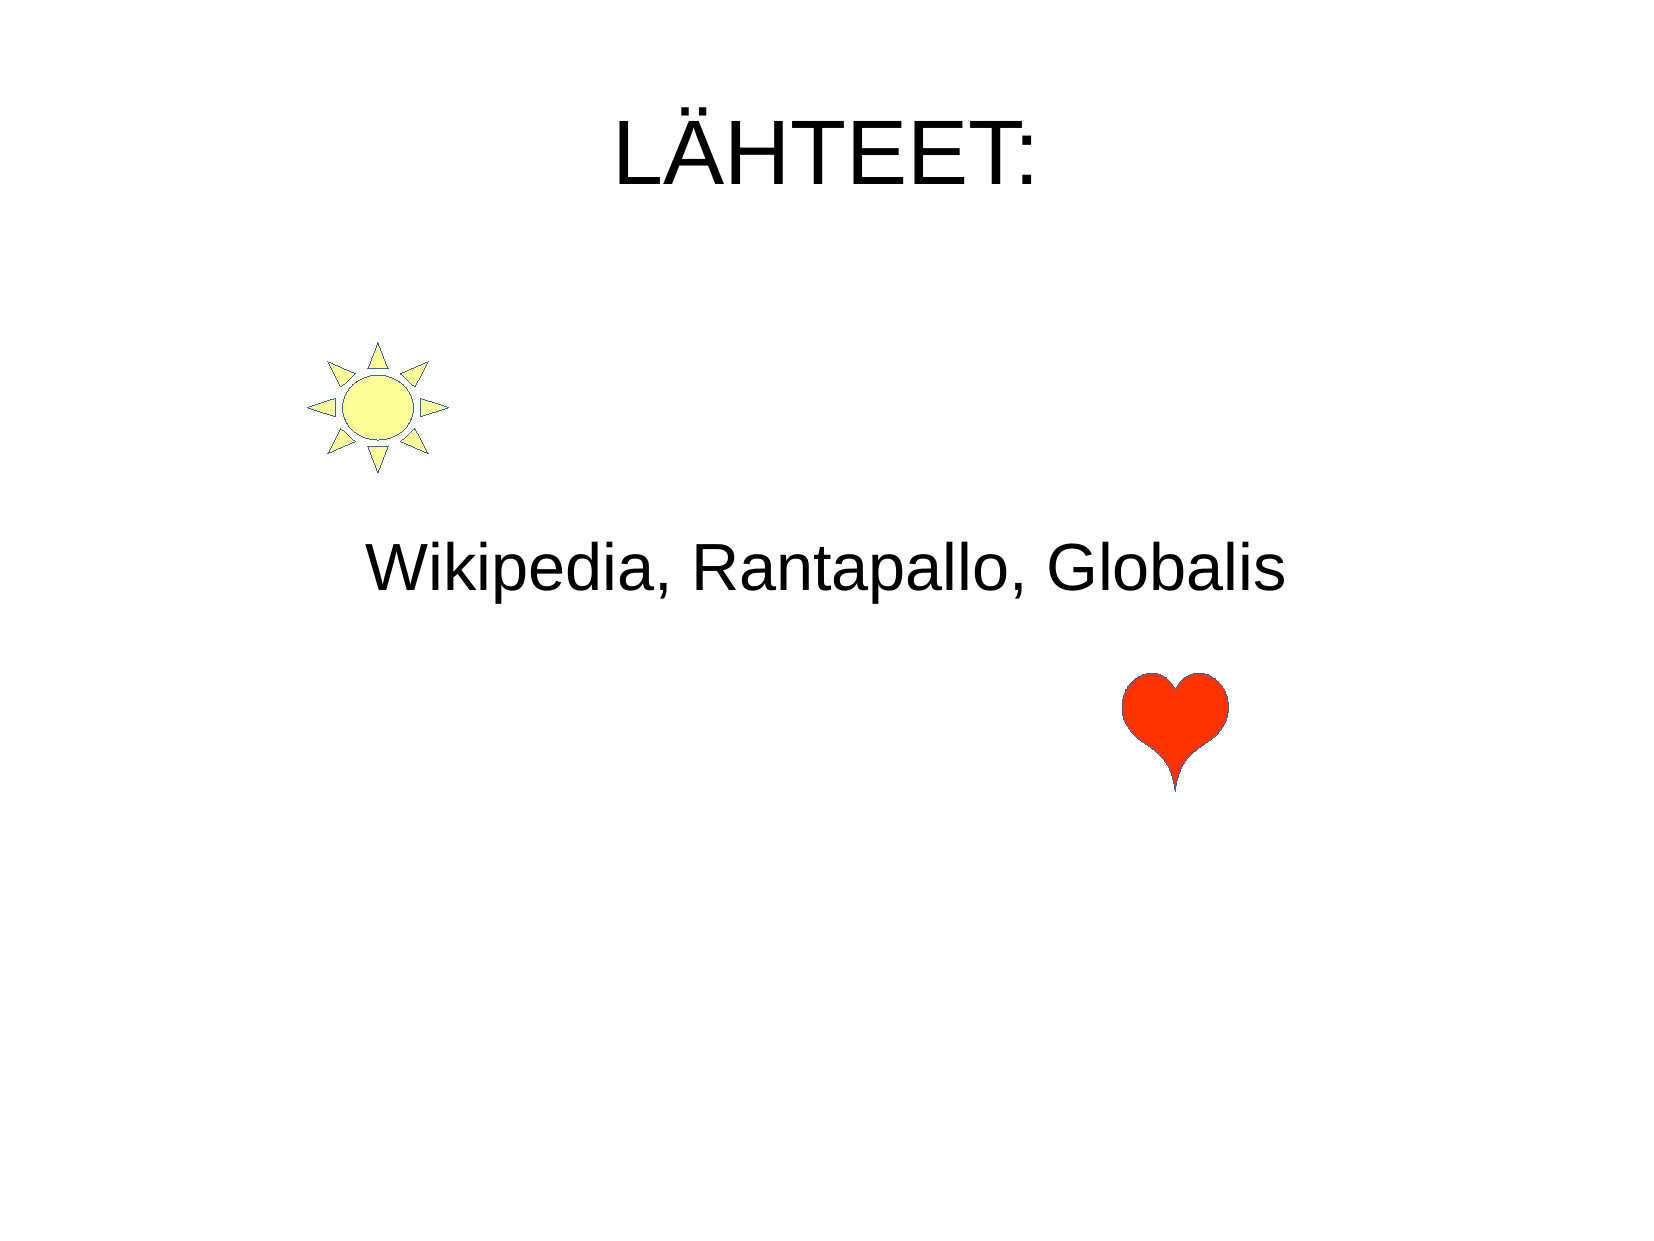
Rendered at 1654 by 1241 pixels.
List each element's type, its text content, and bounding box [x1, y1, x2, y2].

text_box [420, 398, 449, 417]
text_box [1122, 673, 1229, 792]
text_box [327, 428, 356, 454]
text_box [307, 398, 336, 417]
text_box [367, 342, 389, 369]
text_box [400, 361, 429, 387]
text_box [327, 361, 356, 387]
text_box [400, 428, 429, 454]
text_box [342, 375, 414, 441]
subtitle Wikipedia, Rantapallo, Globalis [82, 49, 1571, 1010]
text_box [367, 446, 389, 473]
